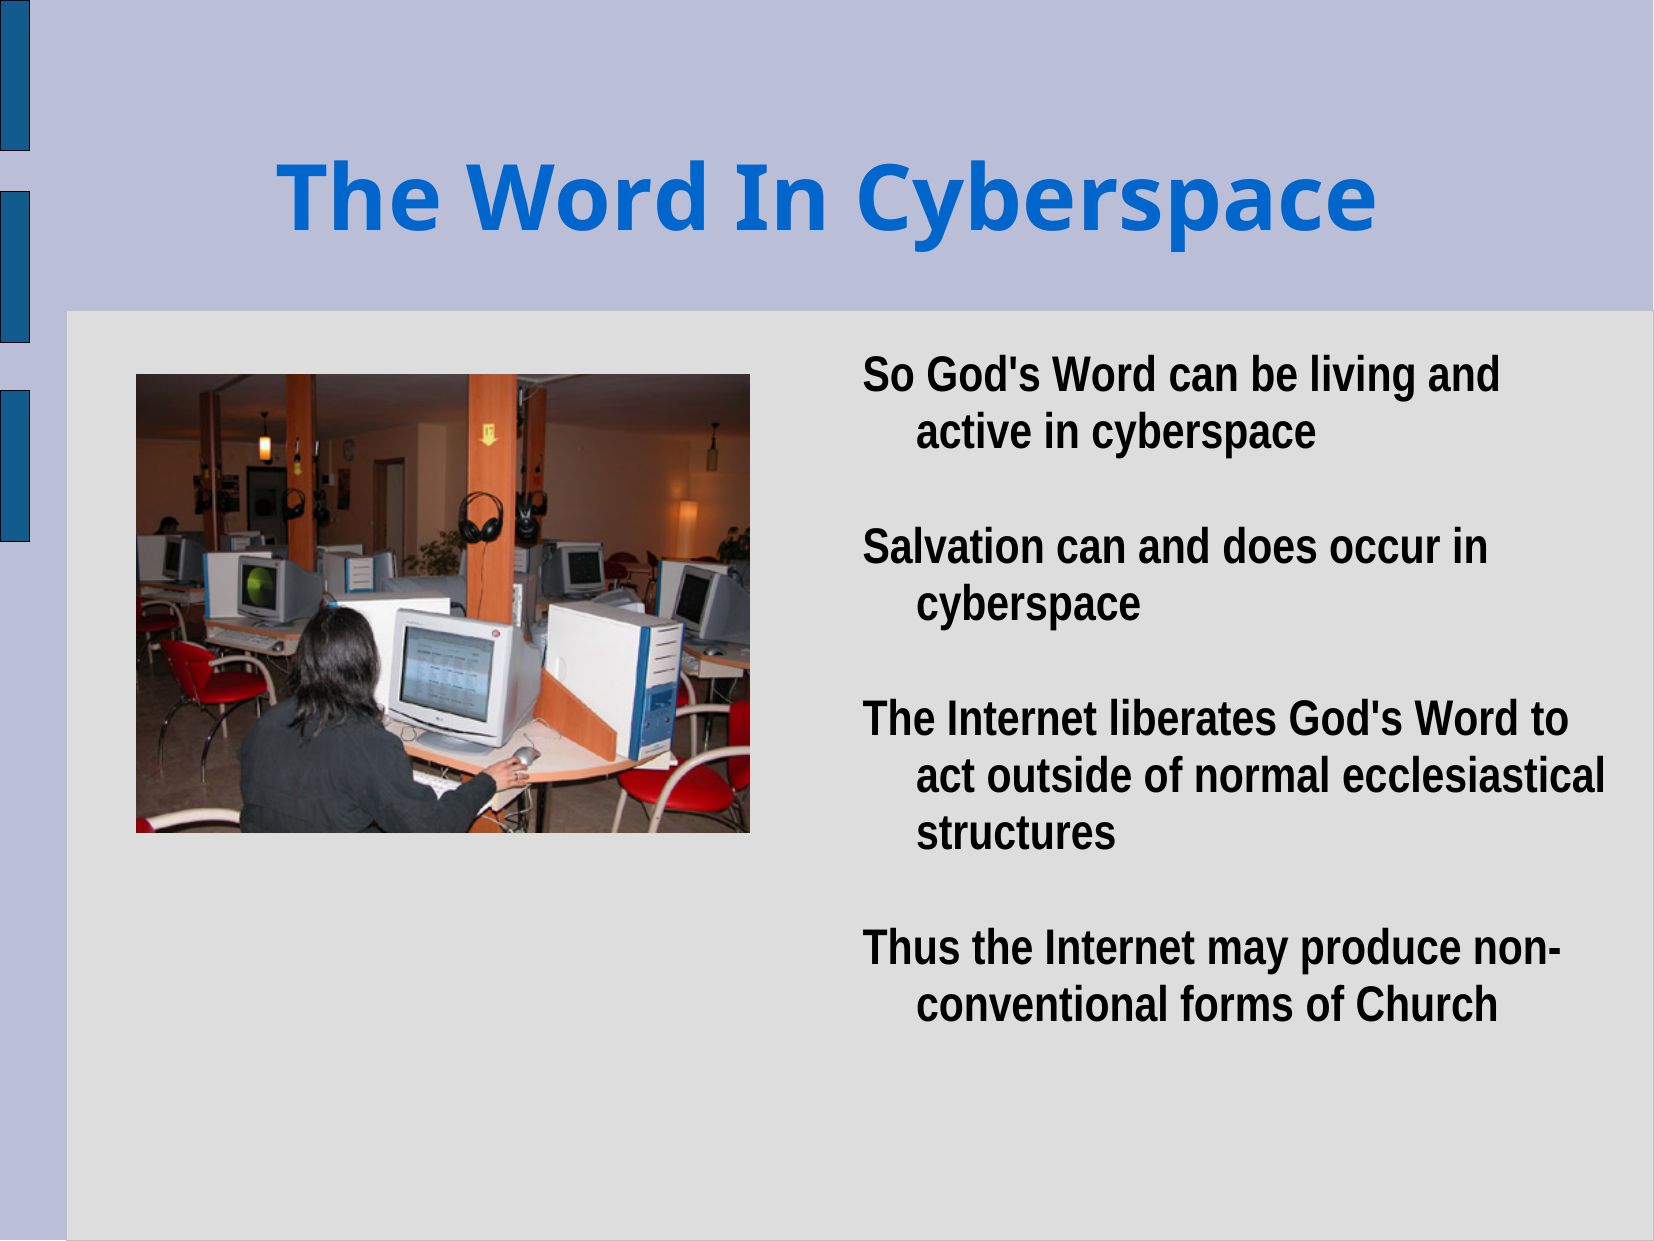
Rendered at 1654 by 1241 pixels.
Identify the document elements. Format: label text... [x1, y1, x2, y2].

title The Word In Cyberspace [121, 91, 1534, 299]
picture [136, 374, 751, 833]
list So God's Word can be living and active in cyberspace Salvation can and does occur in cyberspace The Internet liberates God's Word to act outside of normal ecclesiastical structures Thus the Internet may produce non-conventional forms of Church [845, 344, 1613, 1127]
